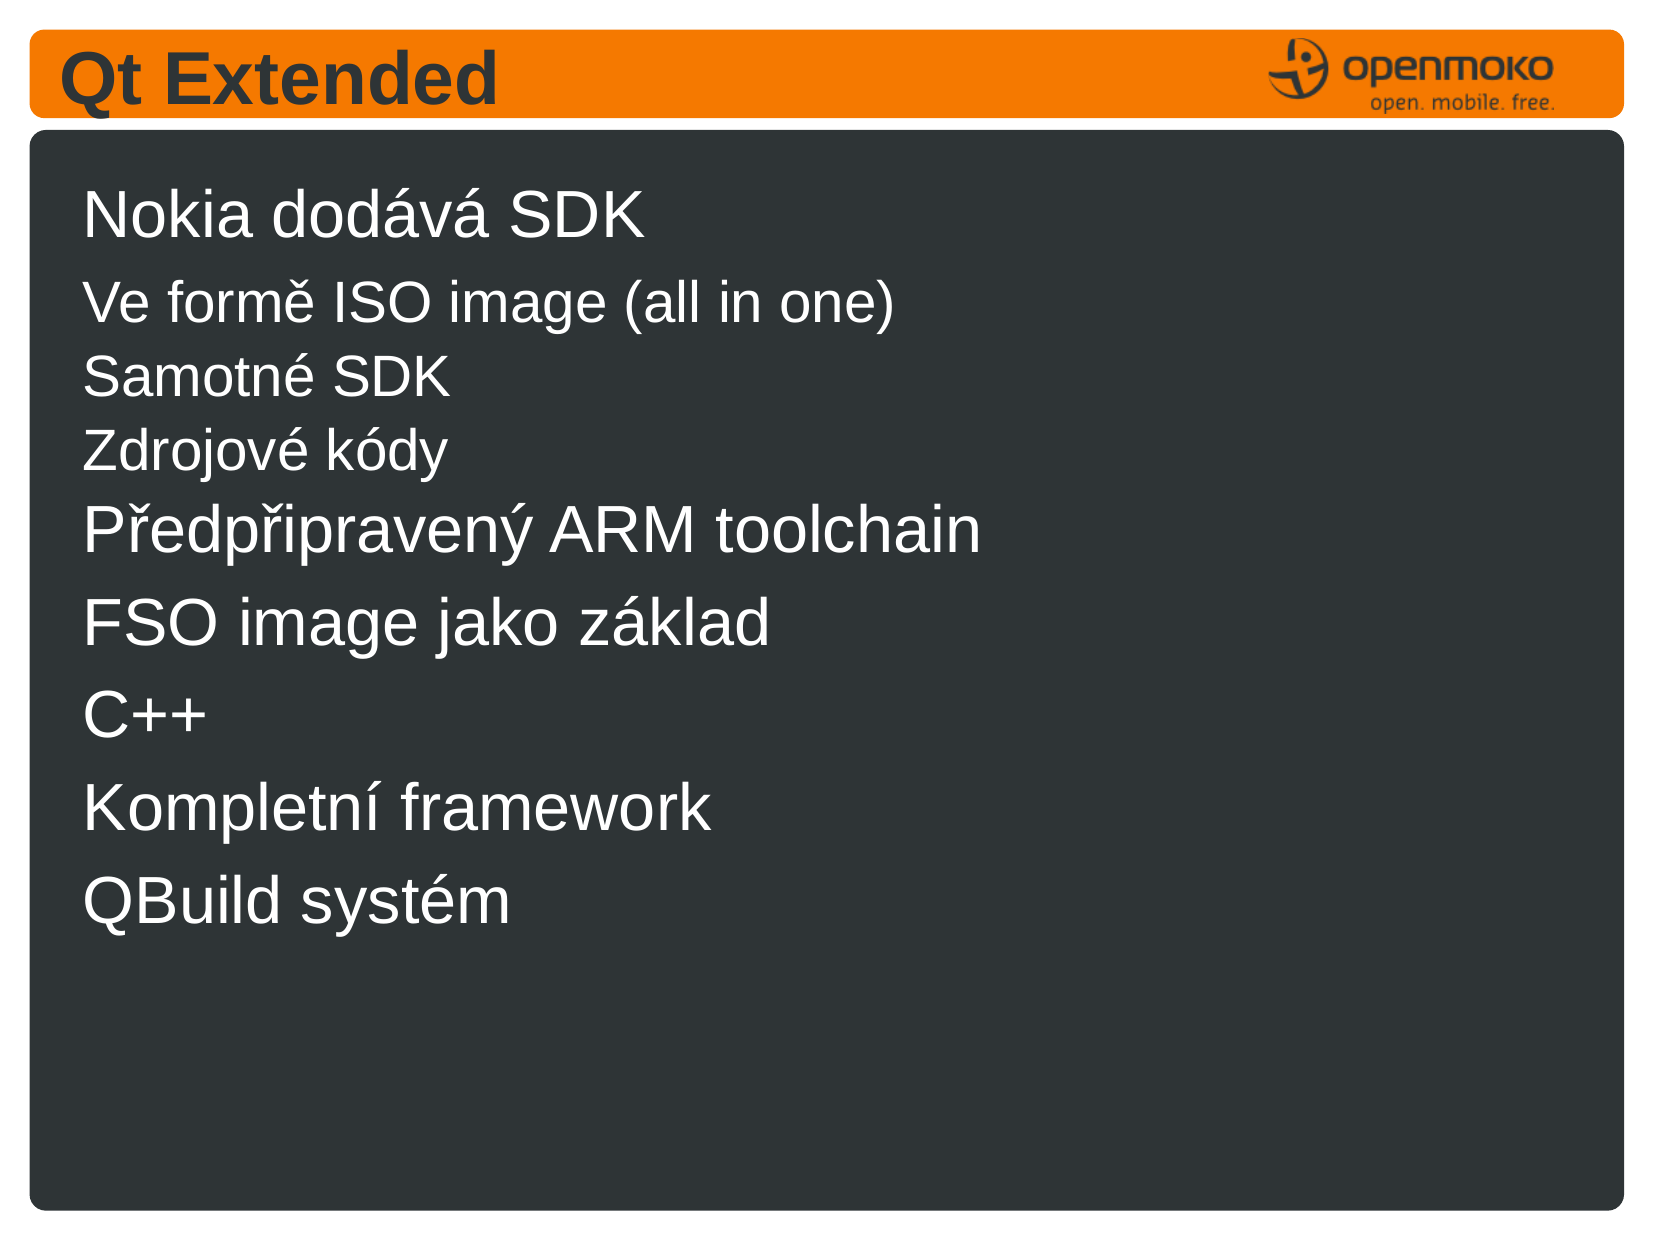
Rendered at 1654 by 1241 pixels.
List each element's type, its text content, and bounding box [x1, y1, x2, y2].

list Nokia dodává SDK Ve formě ISO image (all in one) Samotné SDK Zdrojové kódy Předpřipravený ARM toolchain FSO image jako základ C++ Kompletní framework QBuild systém [82, 177, 1571, 1182]
title Qt Extended [59, 29, 1361, 128]
picture [1361, 38, 1554, 114]
